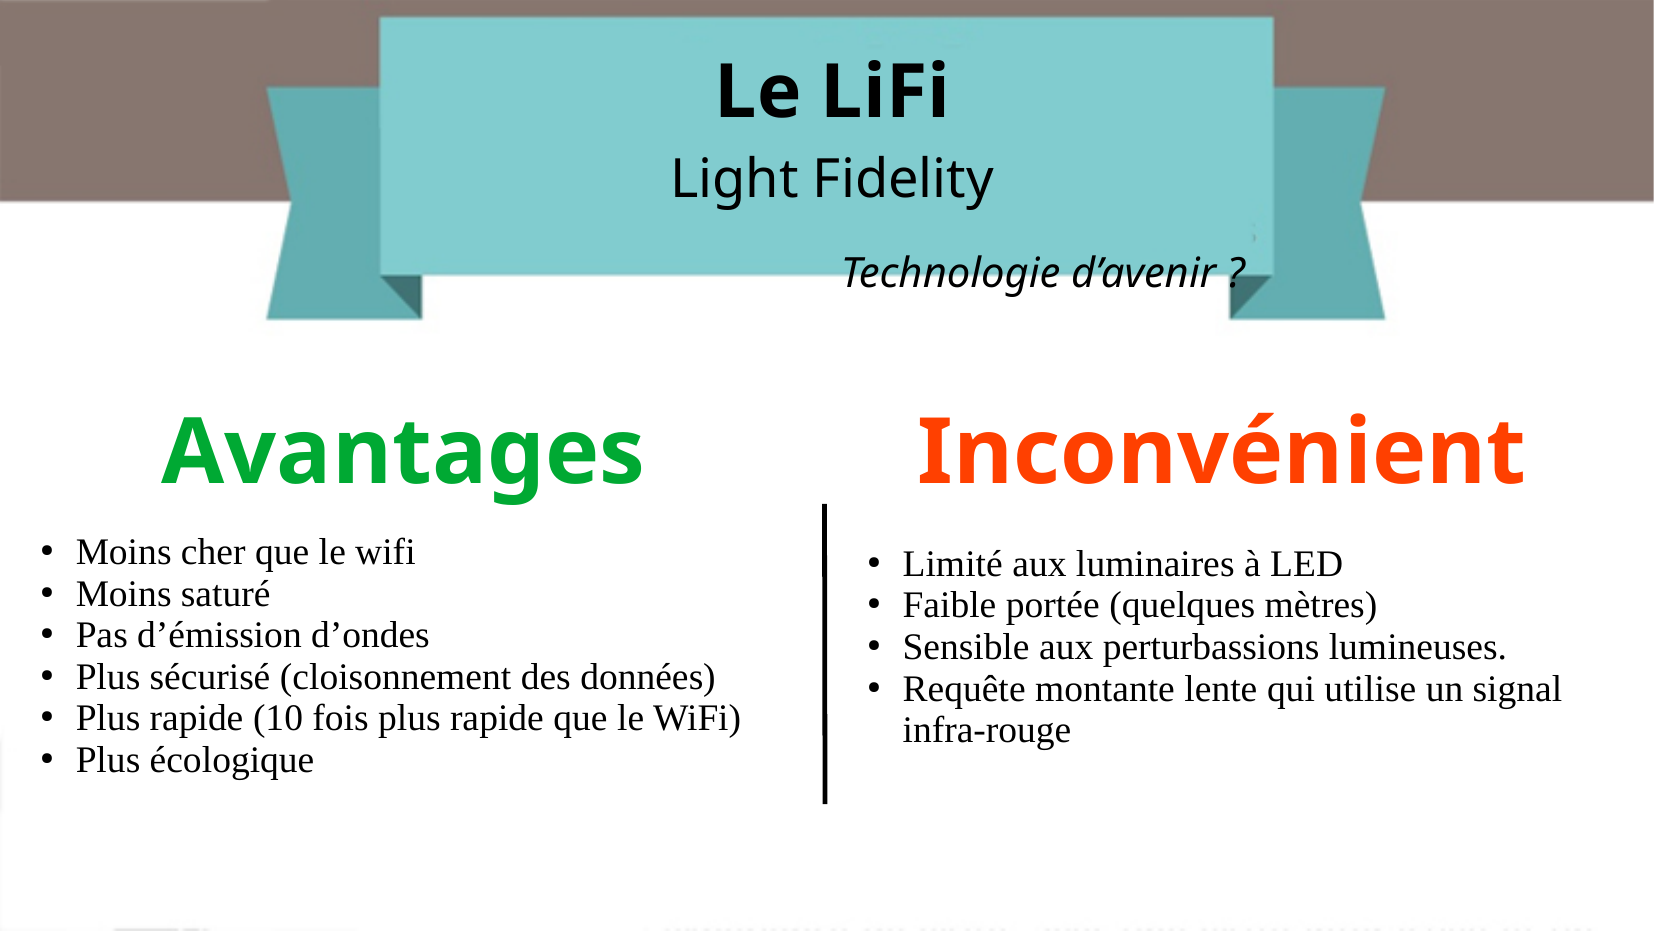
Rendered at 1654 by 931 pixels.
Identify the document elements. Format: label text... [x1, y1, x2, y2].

title Inconvénient [854, 398, 1590, 498]
text_box Le LiFi Light Fidelity Technologie d’avenir ? [405, 29, 1261, 269]
text_box Limité aux luminaires à LED Faible portée (quelques mètres) Sensible aux perturbassions lumineuses. Requête montante lente qui utilise un signal infra-rouge [852, 535, 1646, 759]
title Avantages [35, 398, 771, 498]
text_box Moins cher que le wifi Moins saturé Pas d’émission d’ondes Plus sécurisé (cloisonnement des données) Plus rapide (10 fois plus rapide que le WiFi) Plus écologique [25, 523, 819, 788]
picture [0, 0, 1654, 931]
